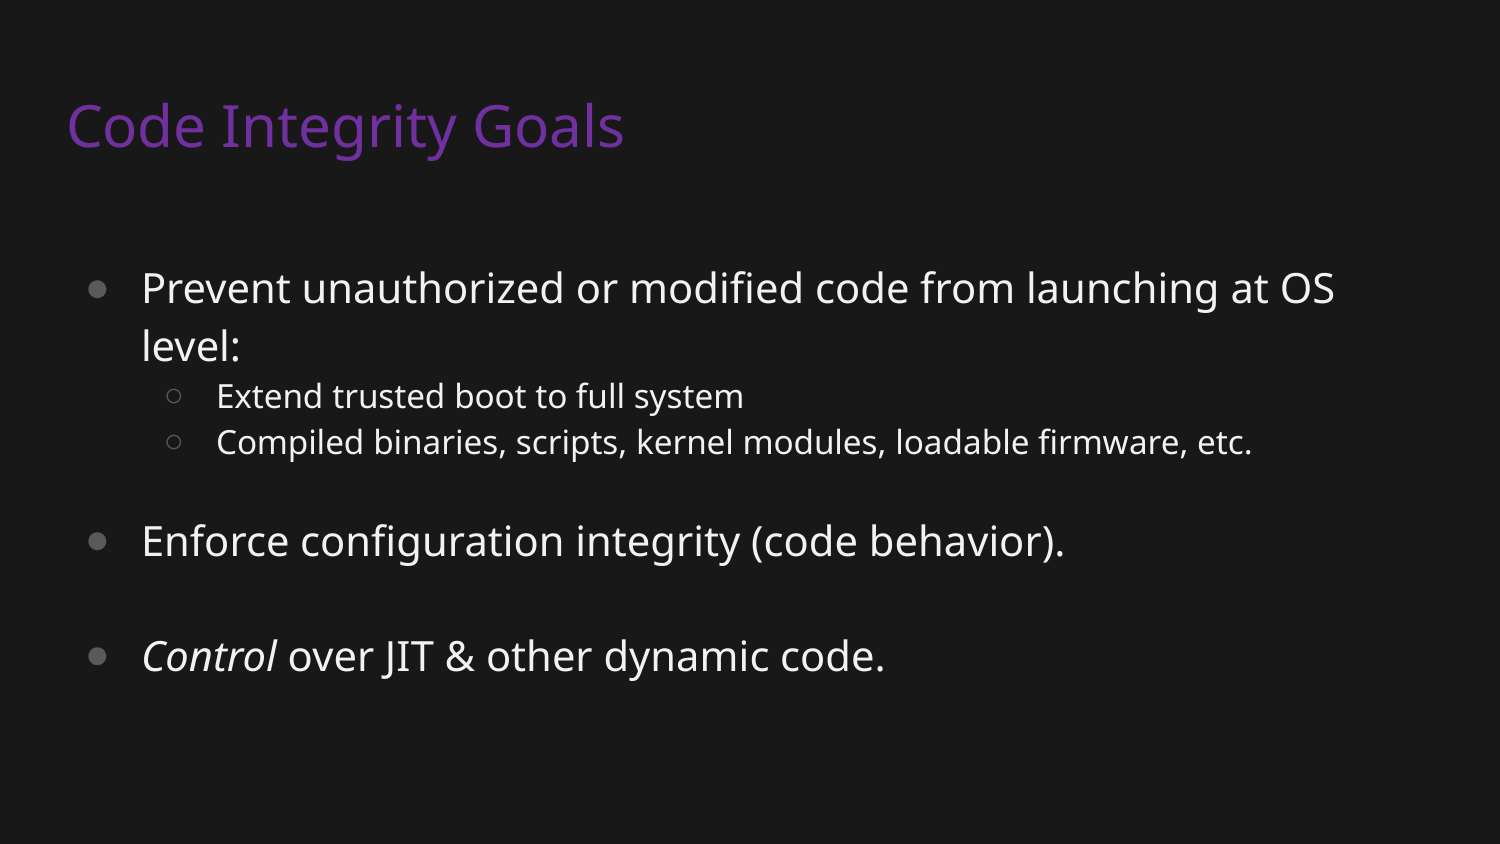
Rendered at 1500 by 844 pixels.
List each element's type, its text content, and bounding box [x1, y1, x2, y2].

list Prevent unauthorized or modified code from launching at OS level: Extend trusted boot to full system Compiled binaries, scripts, kernel modules, loadable firmware, etc. Enforce configuration integrity (code behavior). Control over JIT & other dynamic code. [51, 189, 1449, 750]
title Code Integrity Goals [51, 73, 1449, 168]
